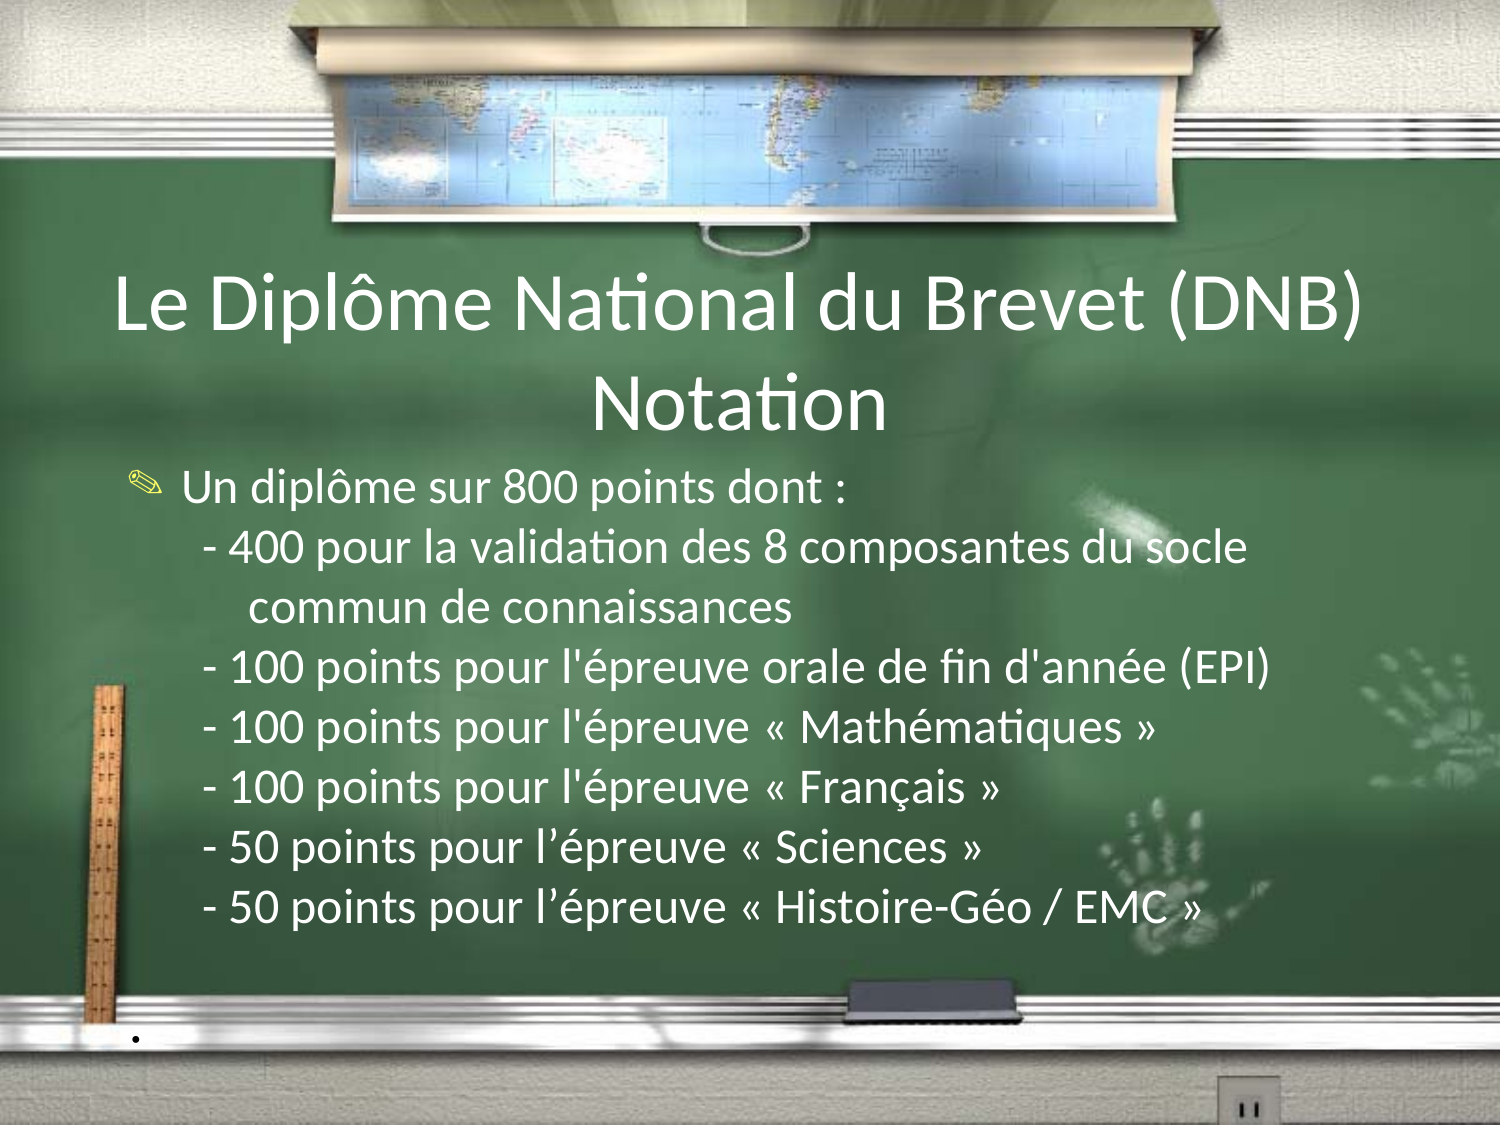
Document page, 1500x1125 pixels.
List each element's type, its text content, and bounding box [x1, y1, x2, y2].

text_box Un diplôme sur 800 points dont : - 400 pour la validation des 8 composantes du socle commun de connaissances - 100 points pour l'épreuve orale de fin d'année (EPI) - 100 points pour l'épreuve « Mathématiques » - 100 points pour l'épreuve « Français » - 50 points pour l’épreuve « Sciences » - 50 points pour l’épreuve « Histoire-Géo / EMC » . [112, 446, 1388, 1022]
text_box Le Diplôme National du Brevet (DNB) Notation [98, 239, 1382, 455]
picture [0, 0, 1500, 1125]
